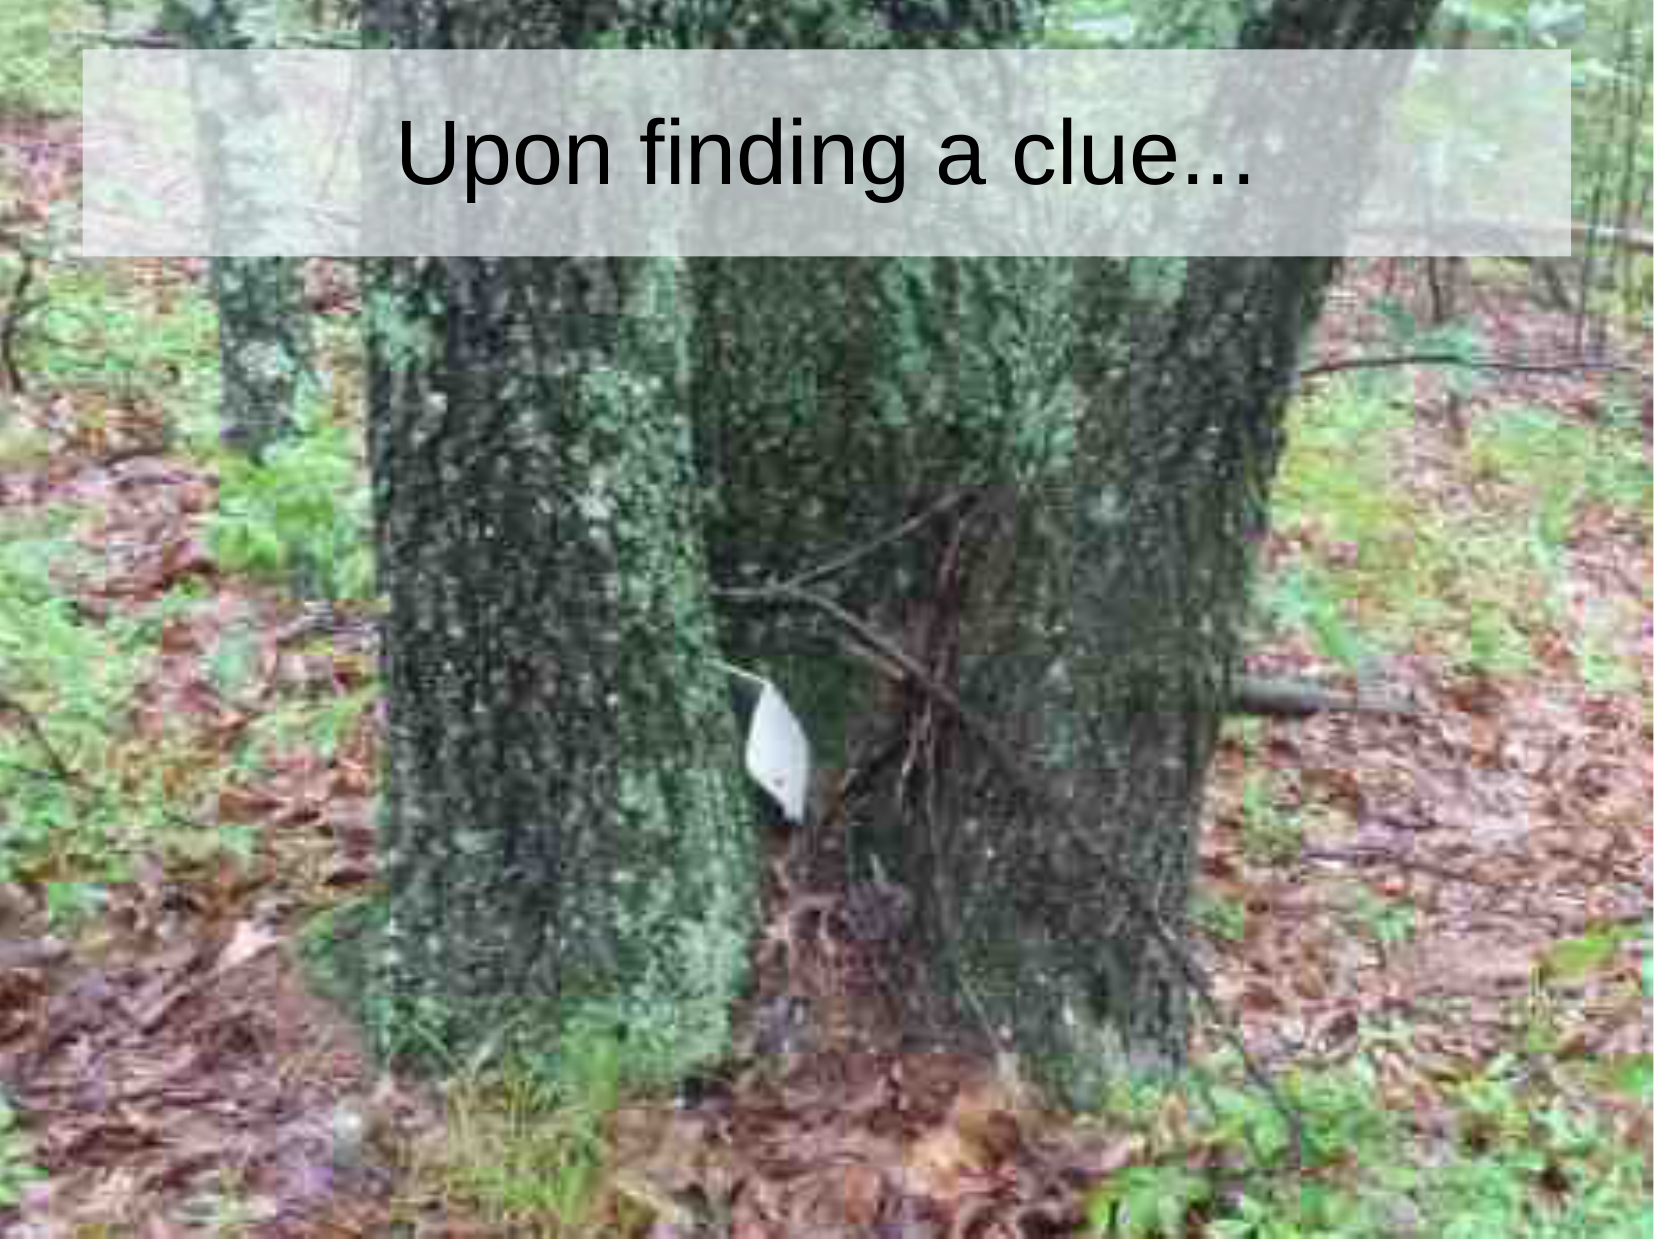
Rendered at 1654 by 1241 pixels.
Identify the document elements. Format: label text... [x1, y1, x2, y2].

title Upon finding a clue... [82, 49, 1571, 257]
picture [0, 0, 1654, 1239]
